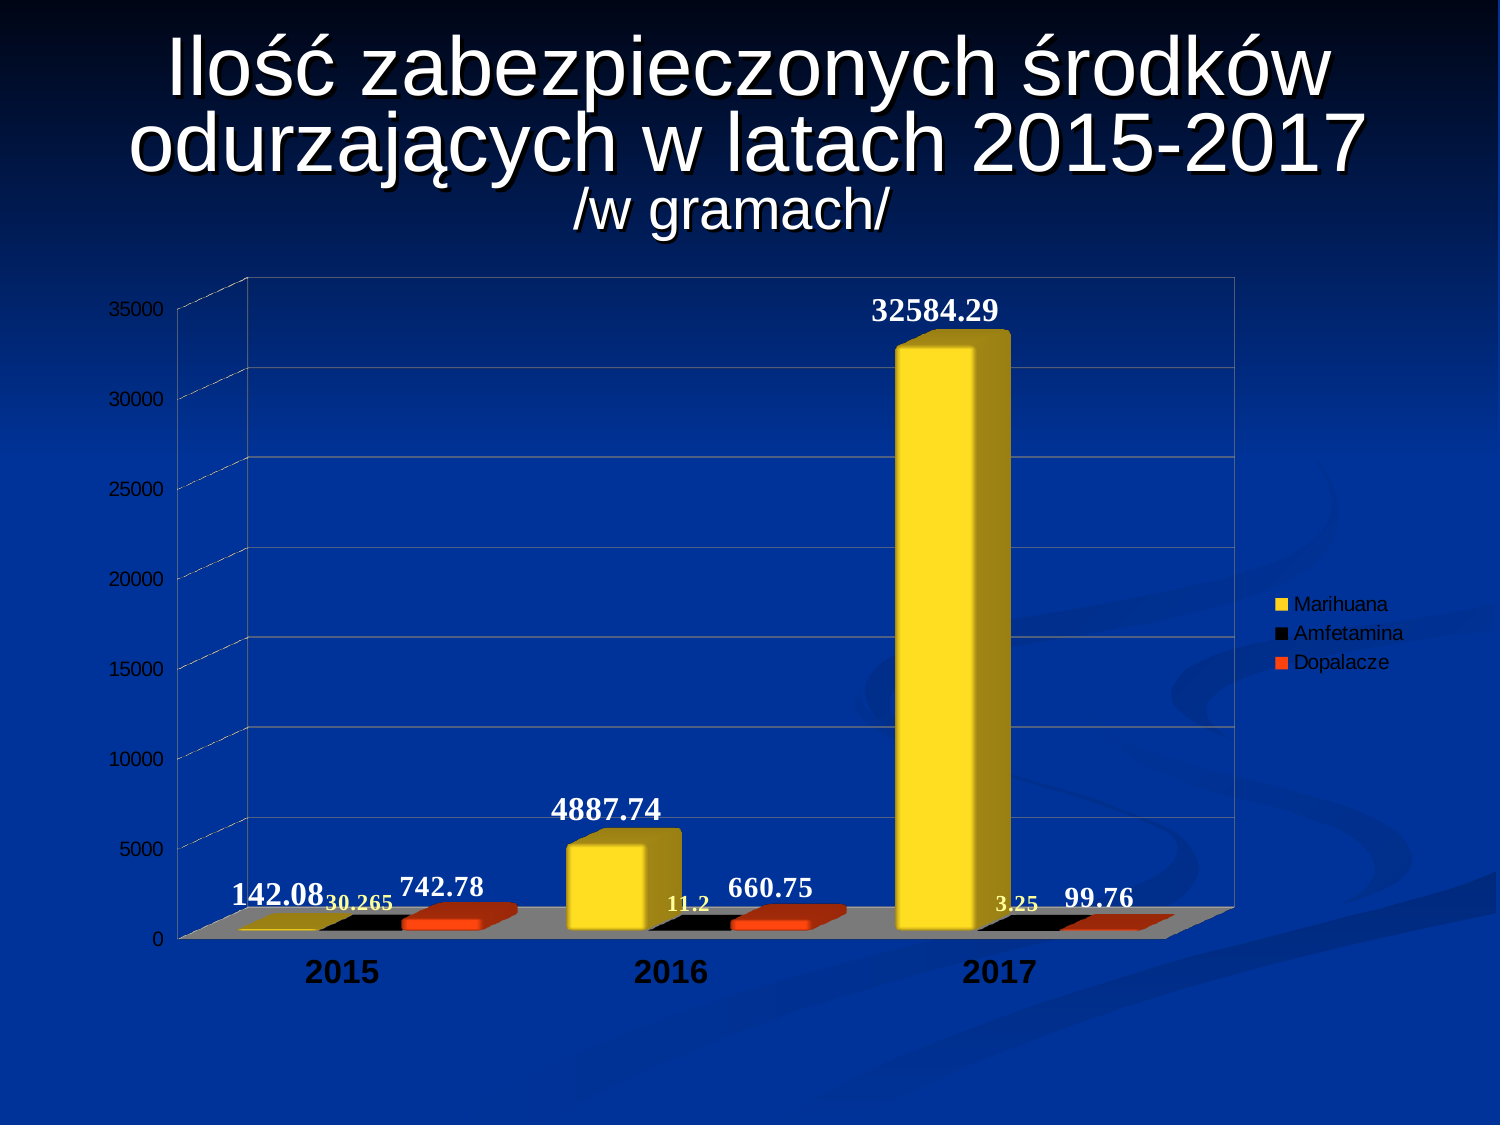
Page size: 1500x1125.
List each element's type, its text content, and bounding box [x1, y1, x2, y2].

title Ilość zabezpieczonych środków odurzających w latach 2015-2017 /w gramach/ [75, 15, 1423, 260]
chart [75, 262, 1423, 1005]
